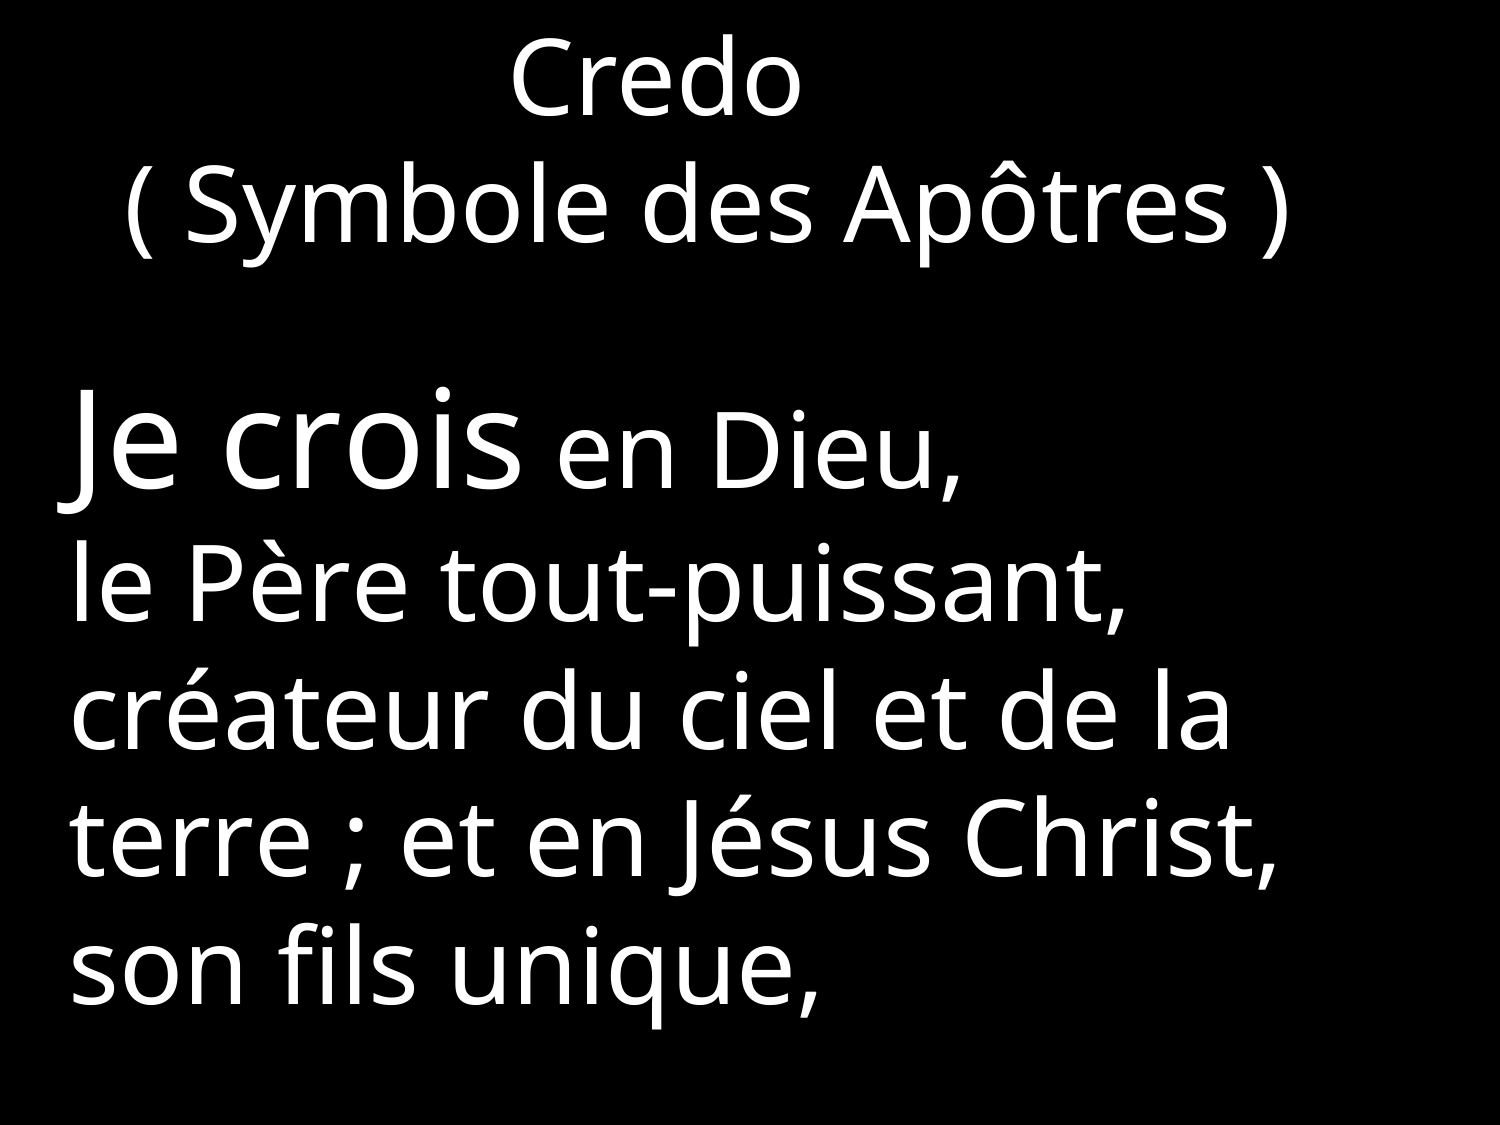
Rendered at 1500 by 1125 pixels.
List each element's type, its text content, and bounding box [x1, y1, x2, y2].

text_box Credo ( Symbole des Apôtres ) Je crois en Dieu, le Père tout-puissant, créateur du ciel et de la terre ; et en Jésus Christ, son fils unique, [54, 23, 1477, 1125]
